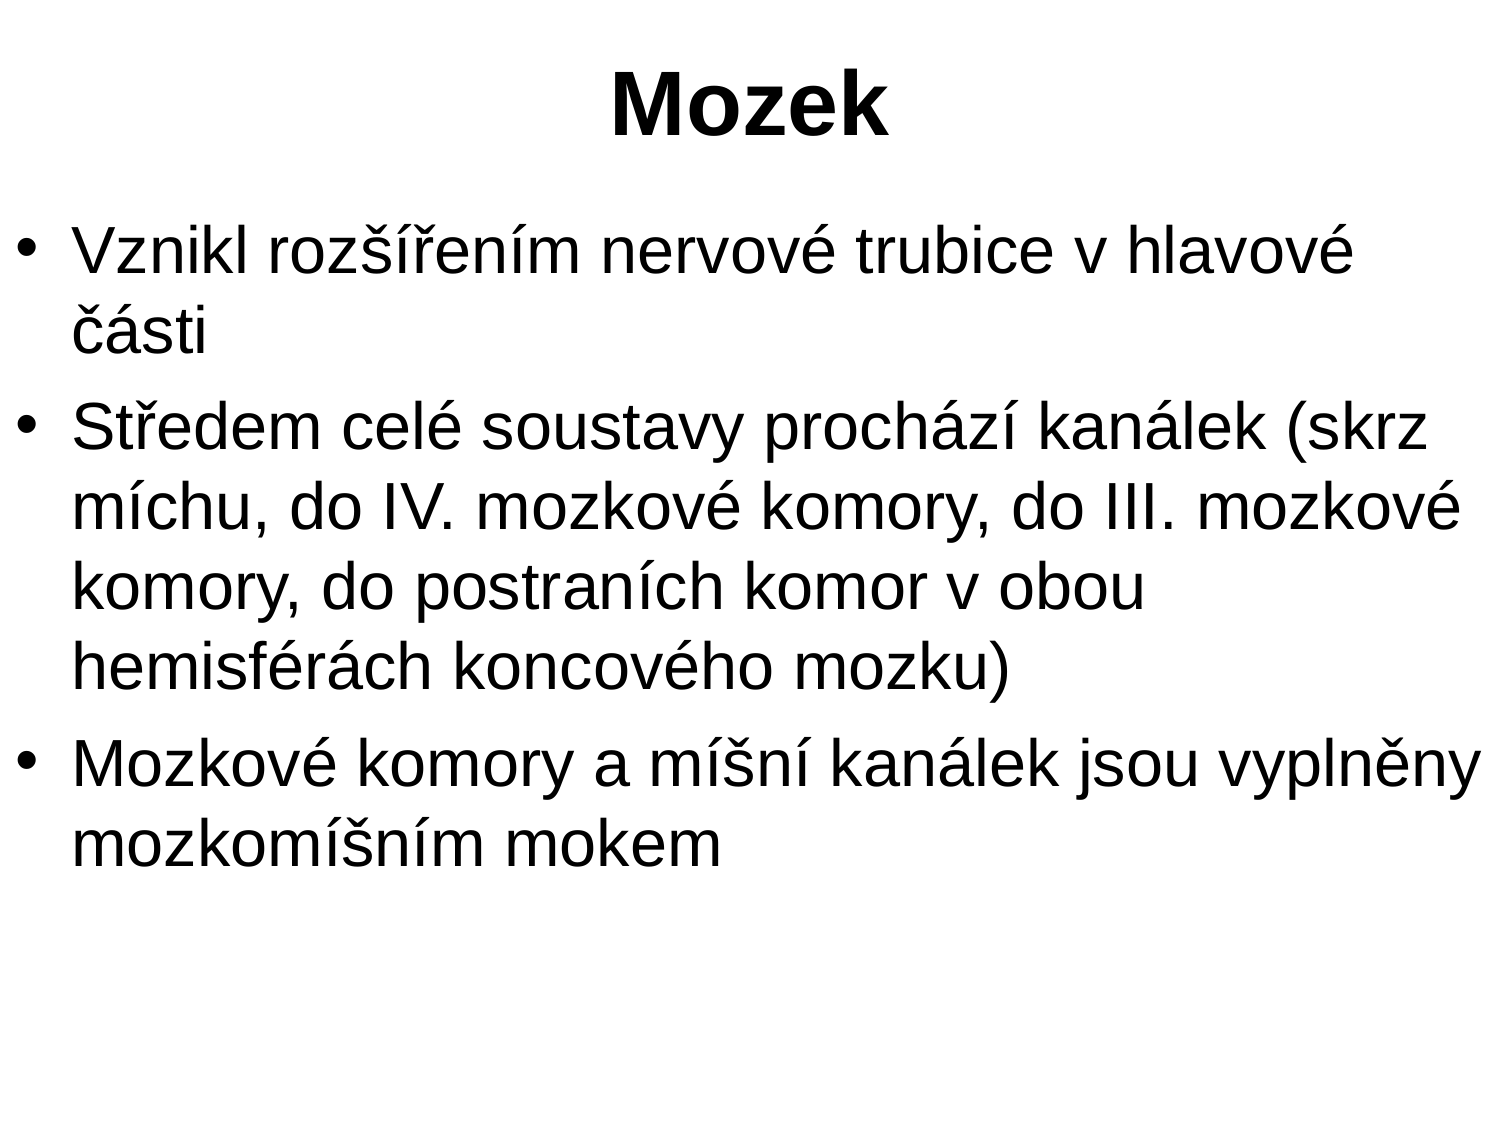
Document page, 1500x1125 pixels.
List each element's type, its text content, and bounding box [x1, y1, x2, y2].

list Vznikl rozšířením nervové trubice v hlavové části Středem celé soustavy prochází kanálek (skrz míchu, do IV. mozkové komory, do III. mozkové komory, do postraních komor v obou hemisférách koncového mozku) Mozkové komory a míšní kanálek jsou vyplněny mozkomíšním mokem [0, 199, 1500, 1010]
title Mozek [75, 36, 1426, 162]
